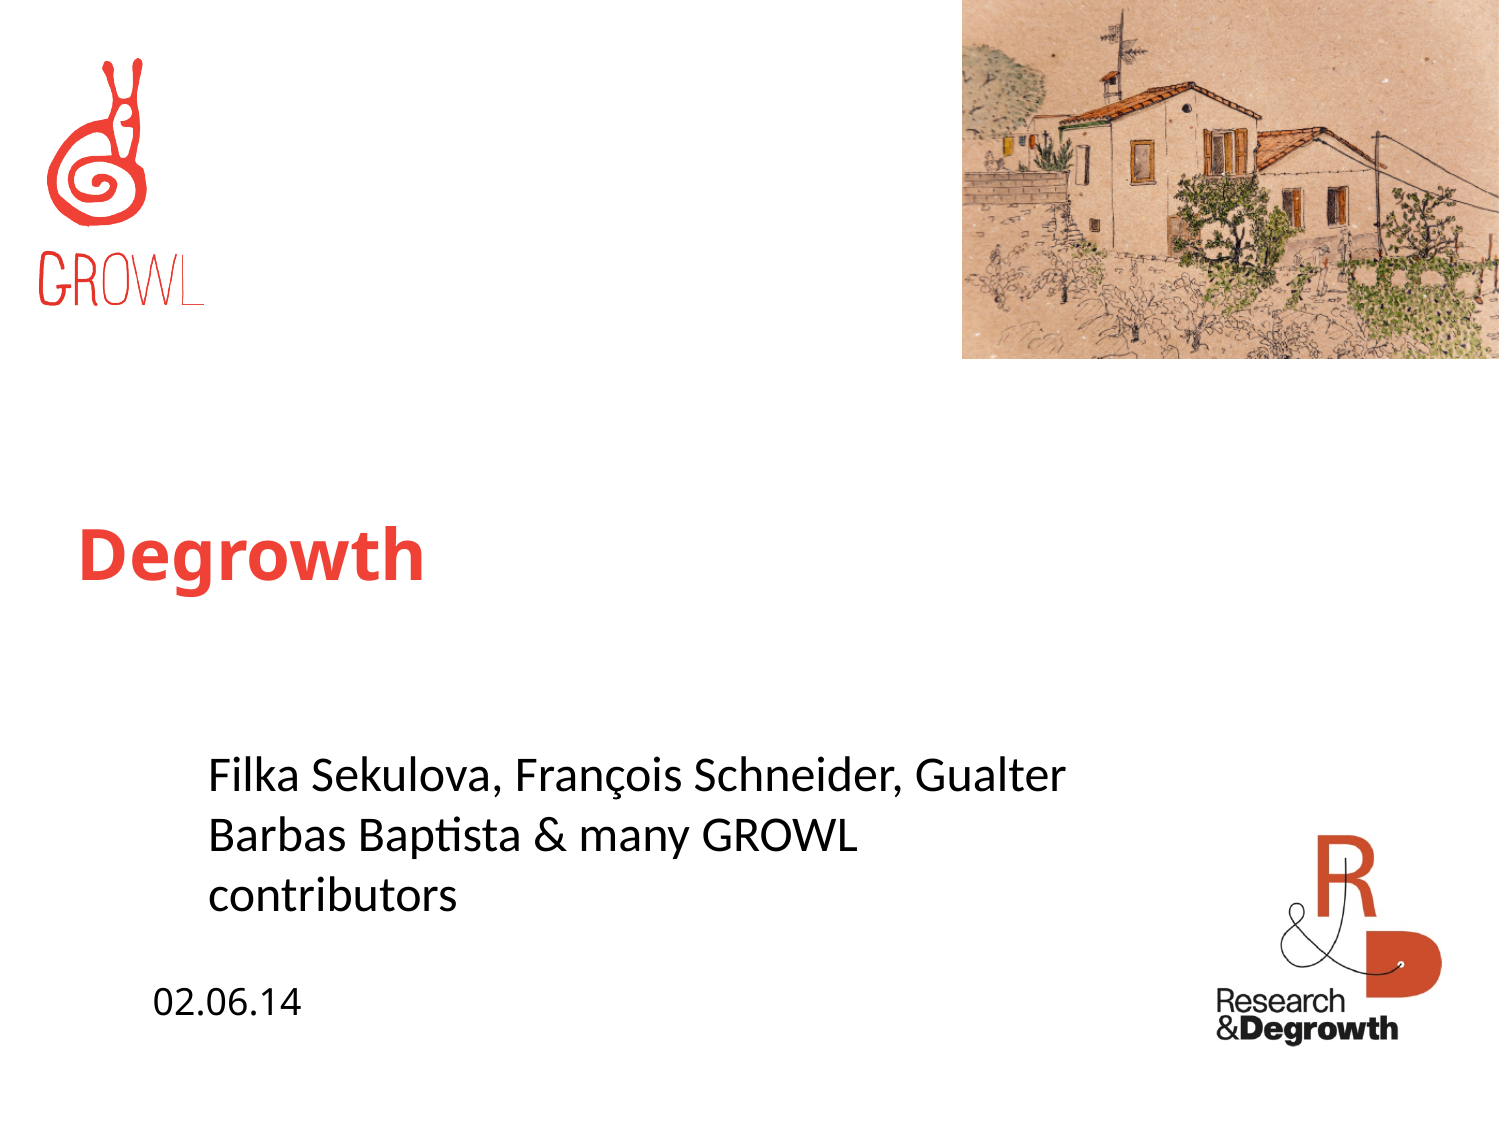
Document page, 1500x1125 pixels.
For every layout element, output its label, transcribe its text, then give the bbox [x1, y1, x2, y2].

picture [962, 0, 1500, 359]
picture [1210, 822, 1447, 1059]
text_box 02.06.14 [138, 968, 449, 1075]
picture [39, 58, 204, 306]
title Degrowth [76, 513, 1352, 594]
subtitle Filka Sekulova, François Schneider, Gualter Barbas Baptista & many GROWL contributors [123, 733, 1093, 998]
